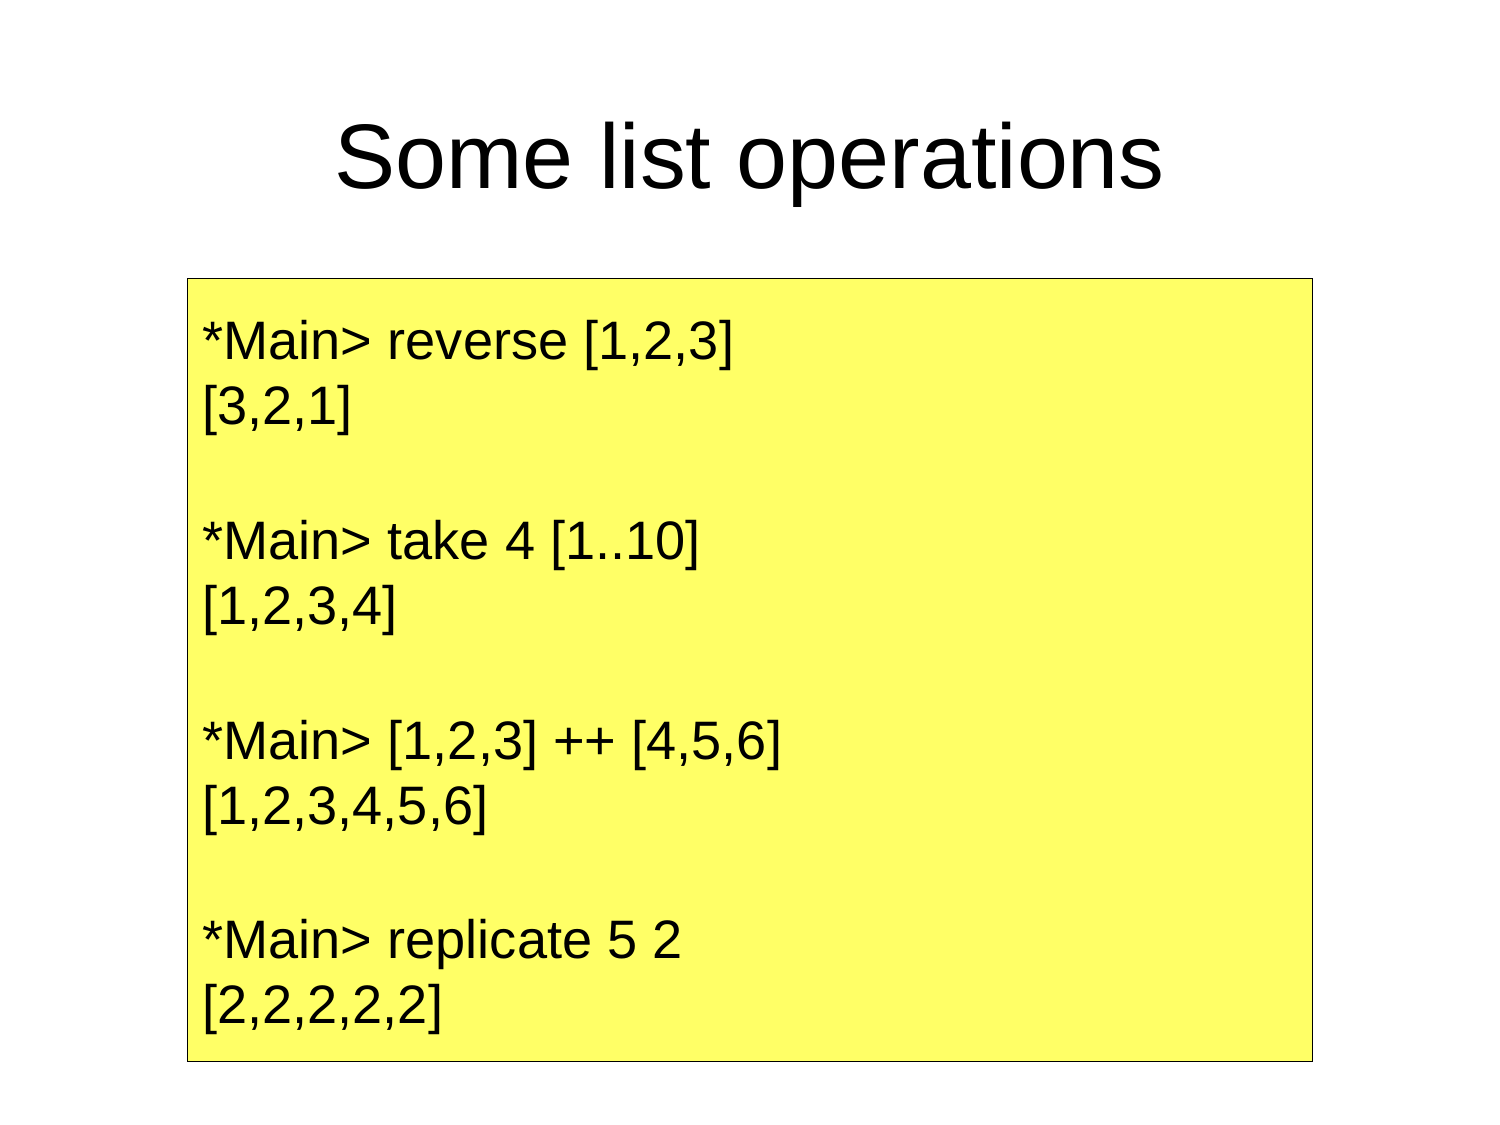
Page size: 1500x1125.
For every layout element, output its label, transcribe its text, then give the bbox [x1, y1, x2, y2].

title Some list operations [112, 58, 1388, 247]
text_box *Main> reverse [1,2,3] [3,2,1] *Main> take 4 [1..10] [1,2,3,4] *Main> [1,2,3] ++ [4,5,6] [1,2,3,4,5,6] *Main> replicate 5 2 [2,2,2,2,2] [187, 278, 1313, 1062]
